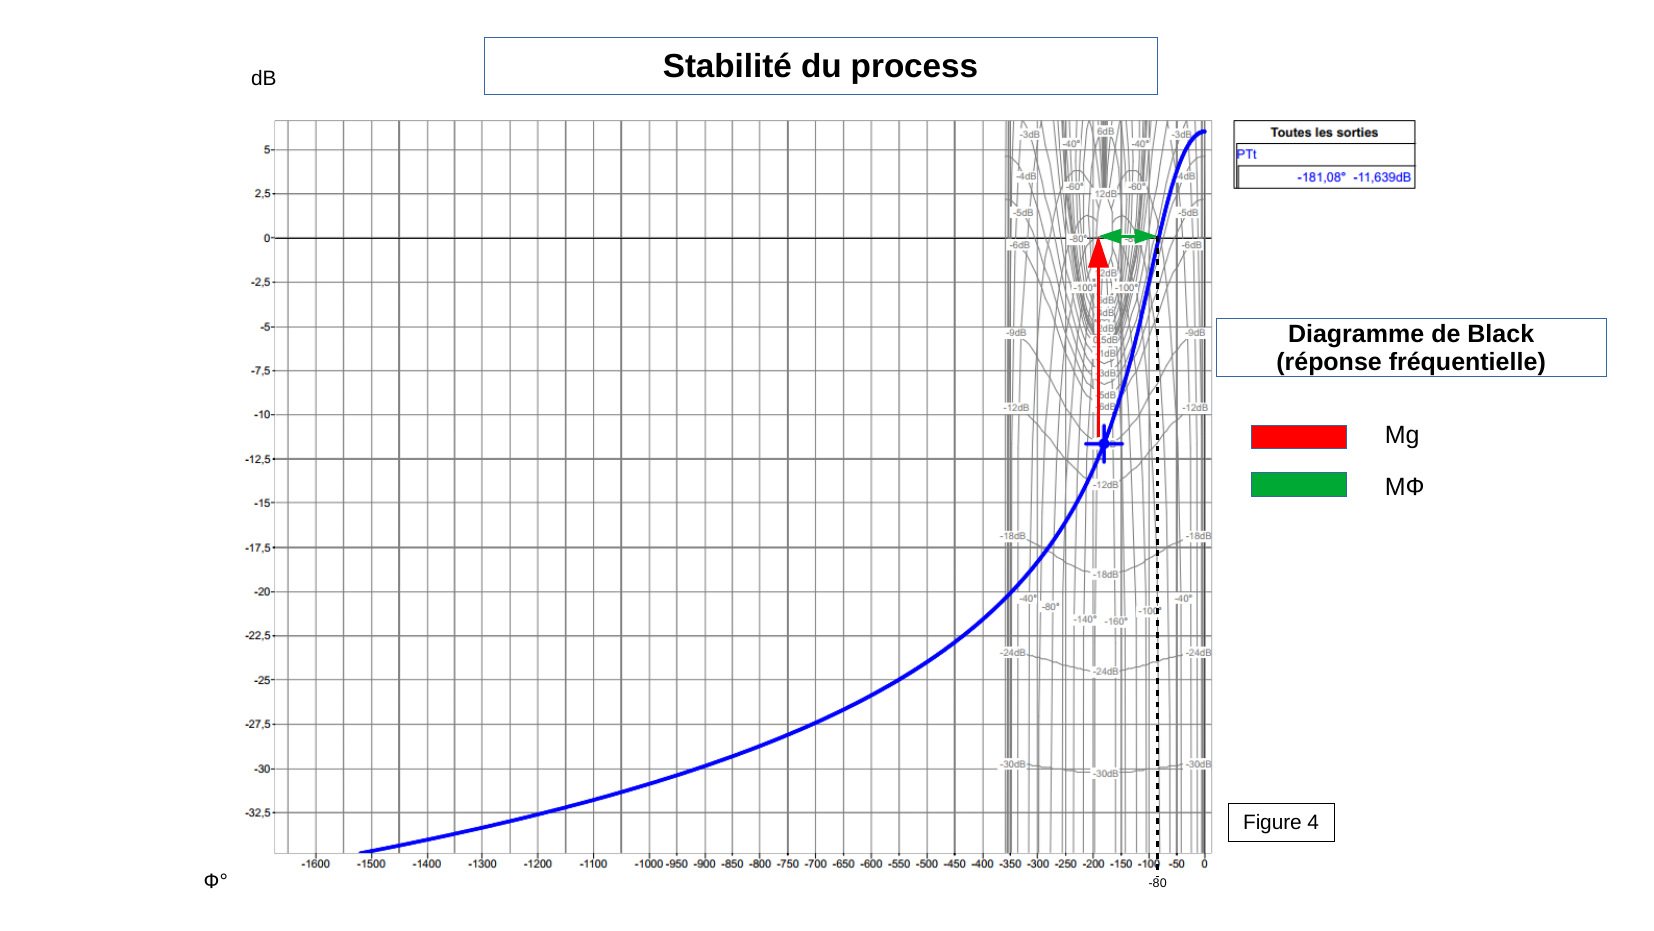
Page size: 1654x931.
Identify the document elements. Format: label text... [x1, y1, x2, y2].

text_box Ф° [188, 862, 272, 901]
text_box Figure 4 [1228, 803, 1335, 842]
text_box -80 [1133, 868, 1205, 898]
text_box [1251, 425, 1347, 449]
title Diagramme de Black (réponse fréquentielle) [1216, 318, 1607, 377]
text_box Mg [1370, 413, 1441, 457]
title Stabilité du process [484, 37, 1158, 95]
text_box MФ [1370, 465, 1441, 508]
text_box dB [236, 59, 319, 98]
picture [224, 118, 1428, 877]
text_box [1251, 472, 1347, 497]
